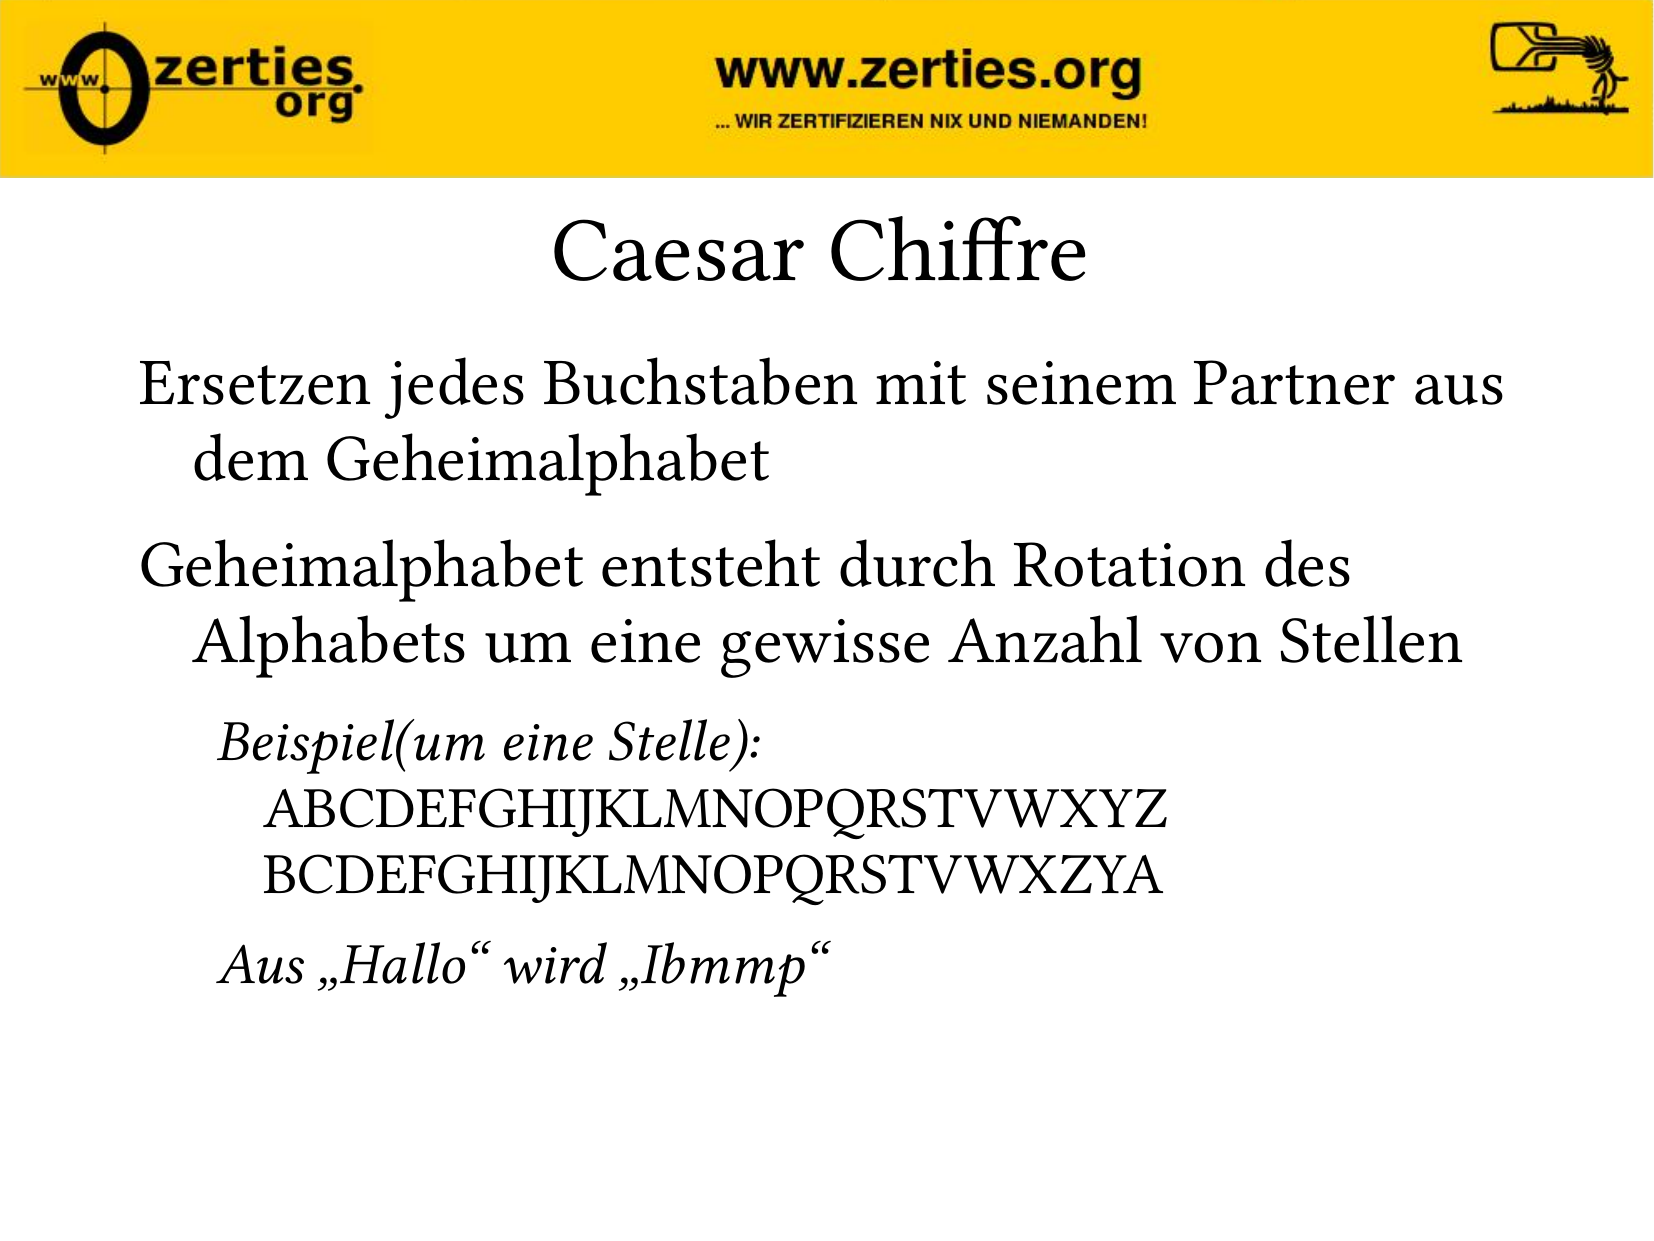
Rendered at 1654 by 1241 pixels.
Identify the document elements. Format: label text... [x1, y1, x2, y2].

list Ersetzen jedes Buchstaben mit seinem Partner aus dem Geheimalphabet Geheimalphabet entsteht durch Rotation des Alphabets um eine gewisse Anzahl von Stellen Beispiel(um eine Stelle): ABCDEFGHIJKLMNOPQRSTVWXYZ BCDEFGHIJKLMNOPQRSTVWXZYA Aus „Hallo“ wird „Ibmmp“ [121, 344, 1534, 1127]
title Caesar Chiffre [76, 177, 1565, 326]
picture [0, 0, 1654, 178]
